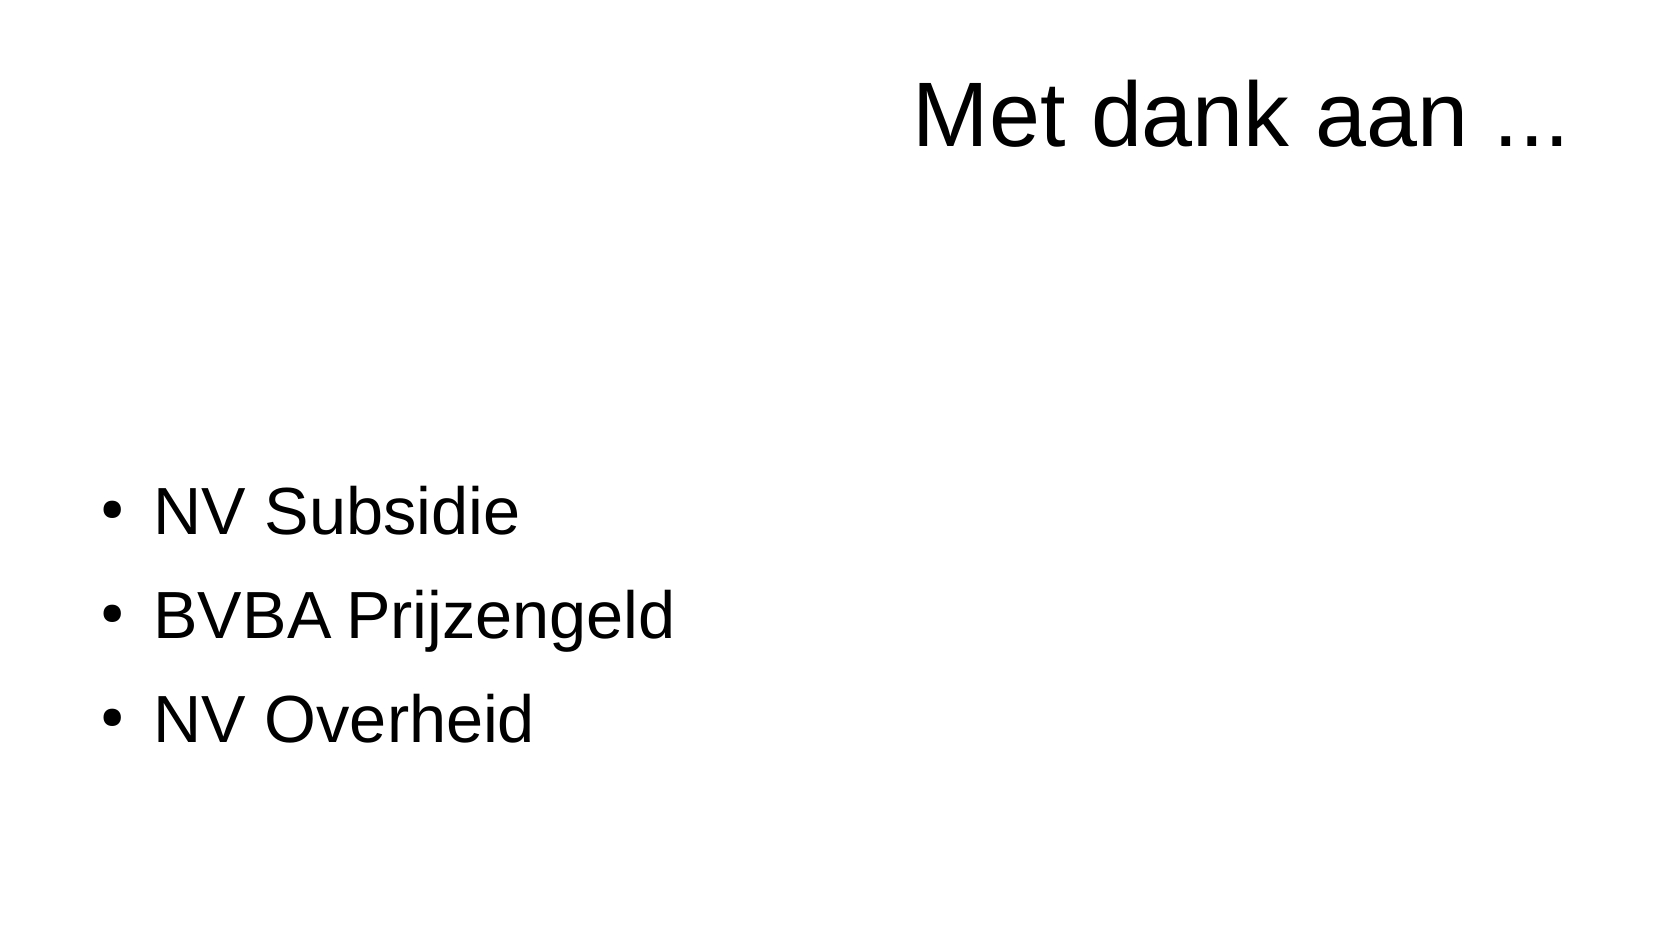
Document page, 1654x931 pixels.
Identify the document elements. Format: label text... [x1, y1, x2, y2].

list NV Subsidie BVBA Prijzengeld NV Overheid [82, 217, 1571, 758]
title Met dank aan ... [82, 37, 1571, 193]
